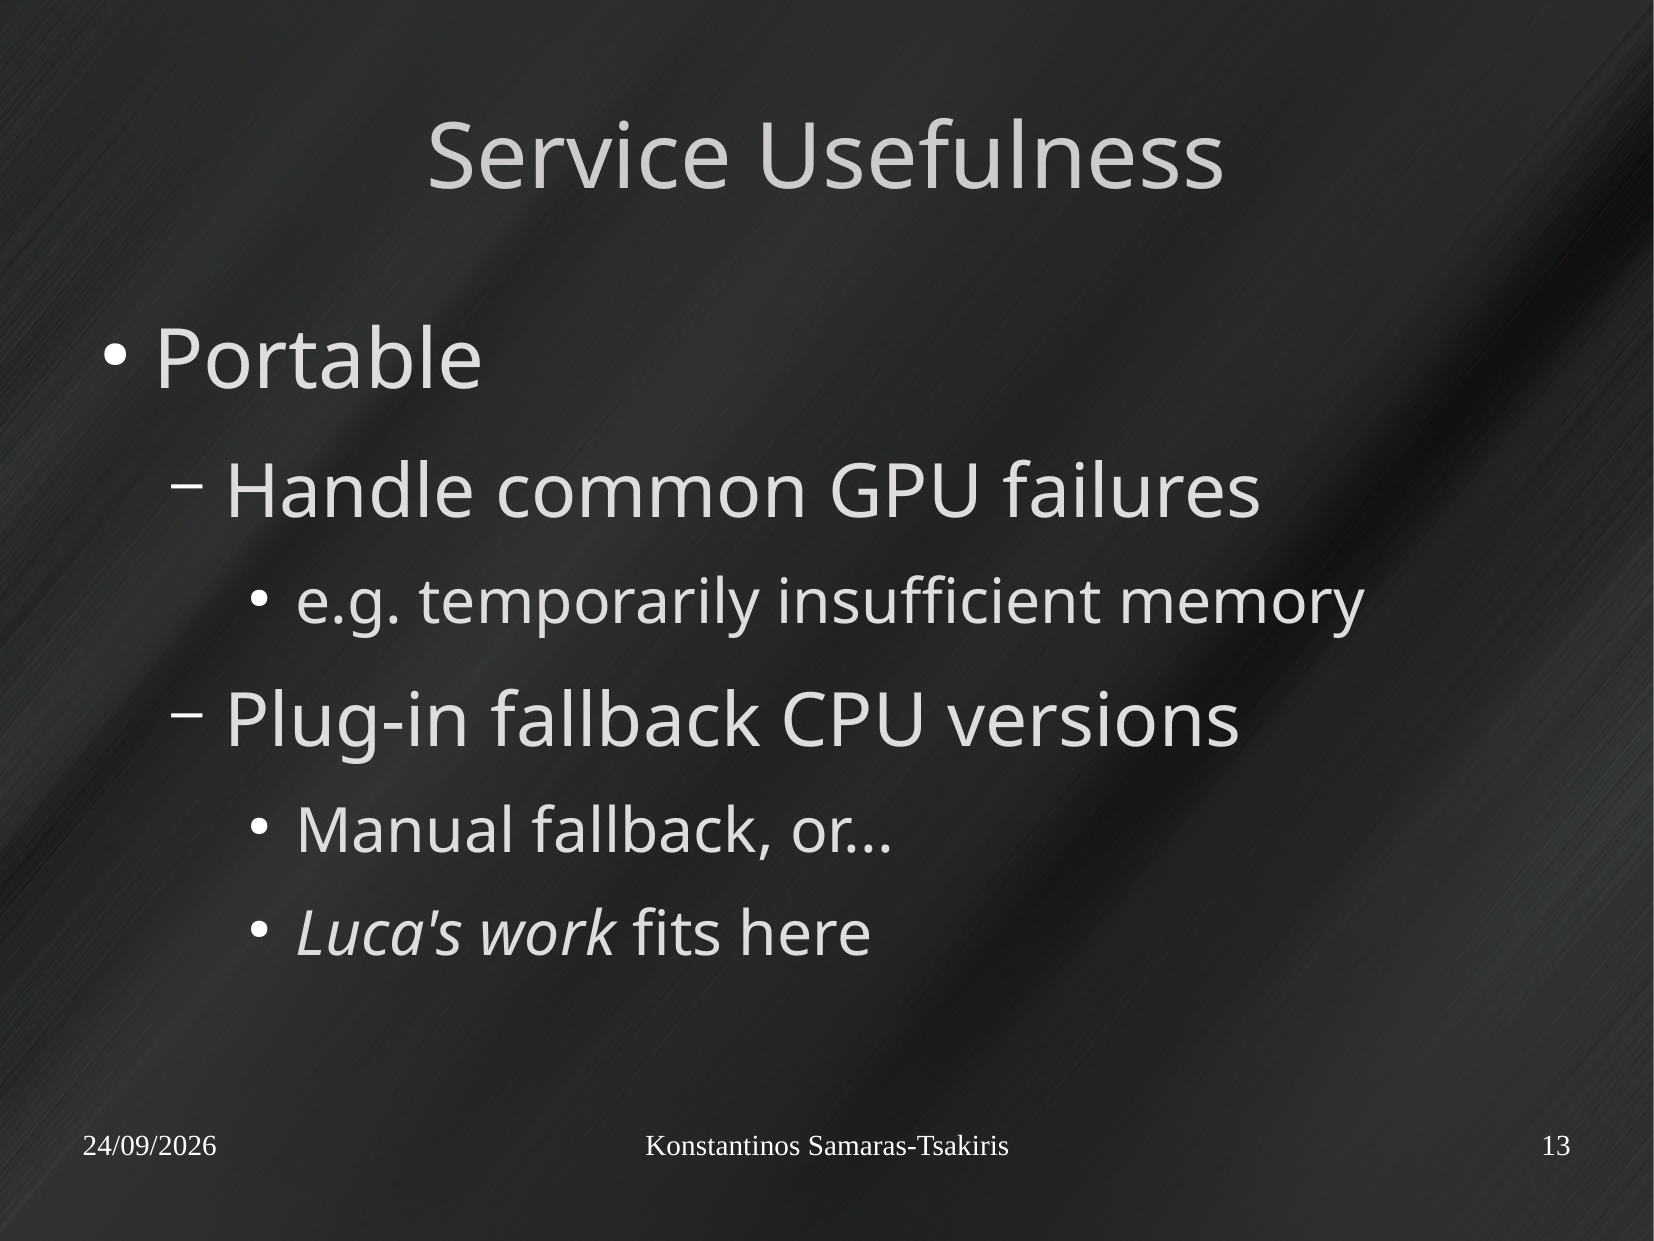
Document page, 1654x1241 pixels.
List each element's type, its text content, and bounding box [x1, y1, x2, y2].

title Service Usefulness [82, 49, 1571, 257]
picture [0, 0, 1654, 1241]
list Portable Handle common GPU failures e.g. temporarily insufficient memory Plug-in fallback CPU versions Manual fallback, or... Luca's work fits here [82, 300, 1571, 1126]
